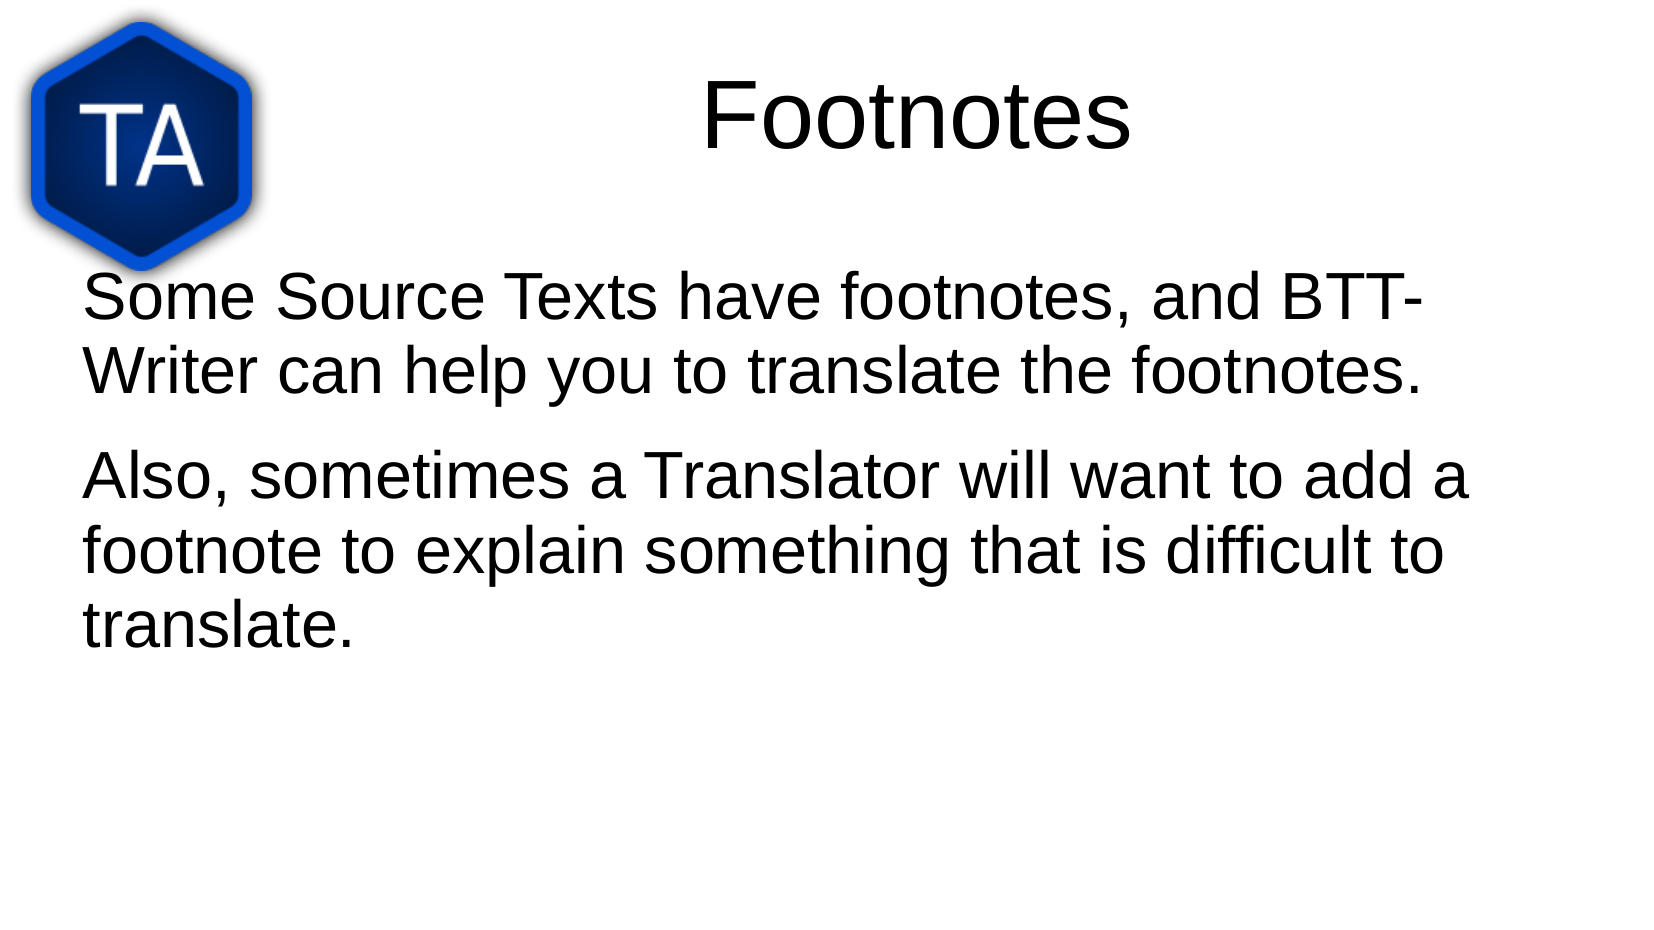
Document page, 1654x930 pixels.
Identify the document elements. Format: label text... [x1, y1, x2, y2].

picture [31, 22, 252, 271]
list Some Source Texts have footnotes, and BTT-Writer can help you to translate the footnotes. Also, sometimes a Translator will want to add a footnote to explain something that is difficult to translate. [82, 258, 1571, 757]
title Footnotes [263, 37, 1571, 193]
